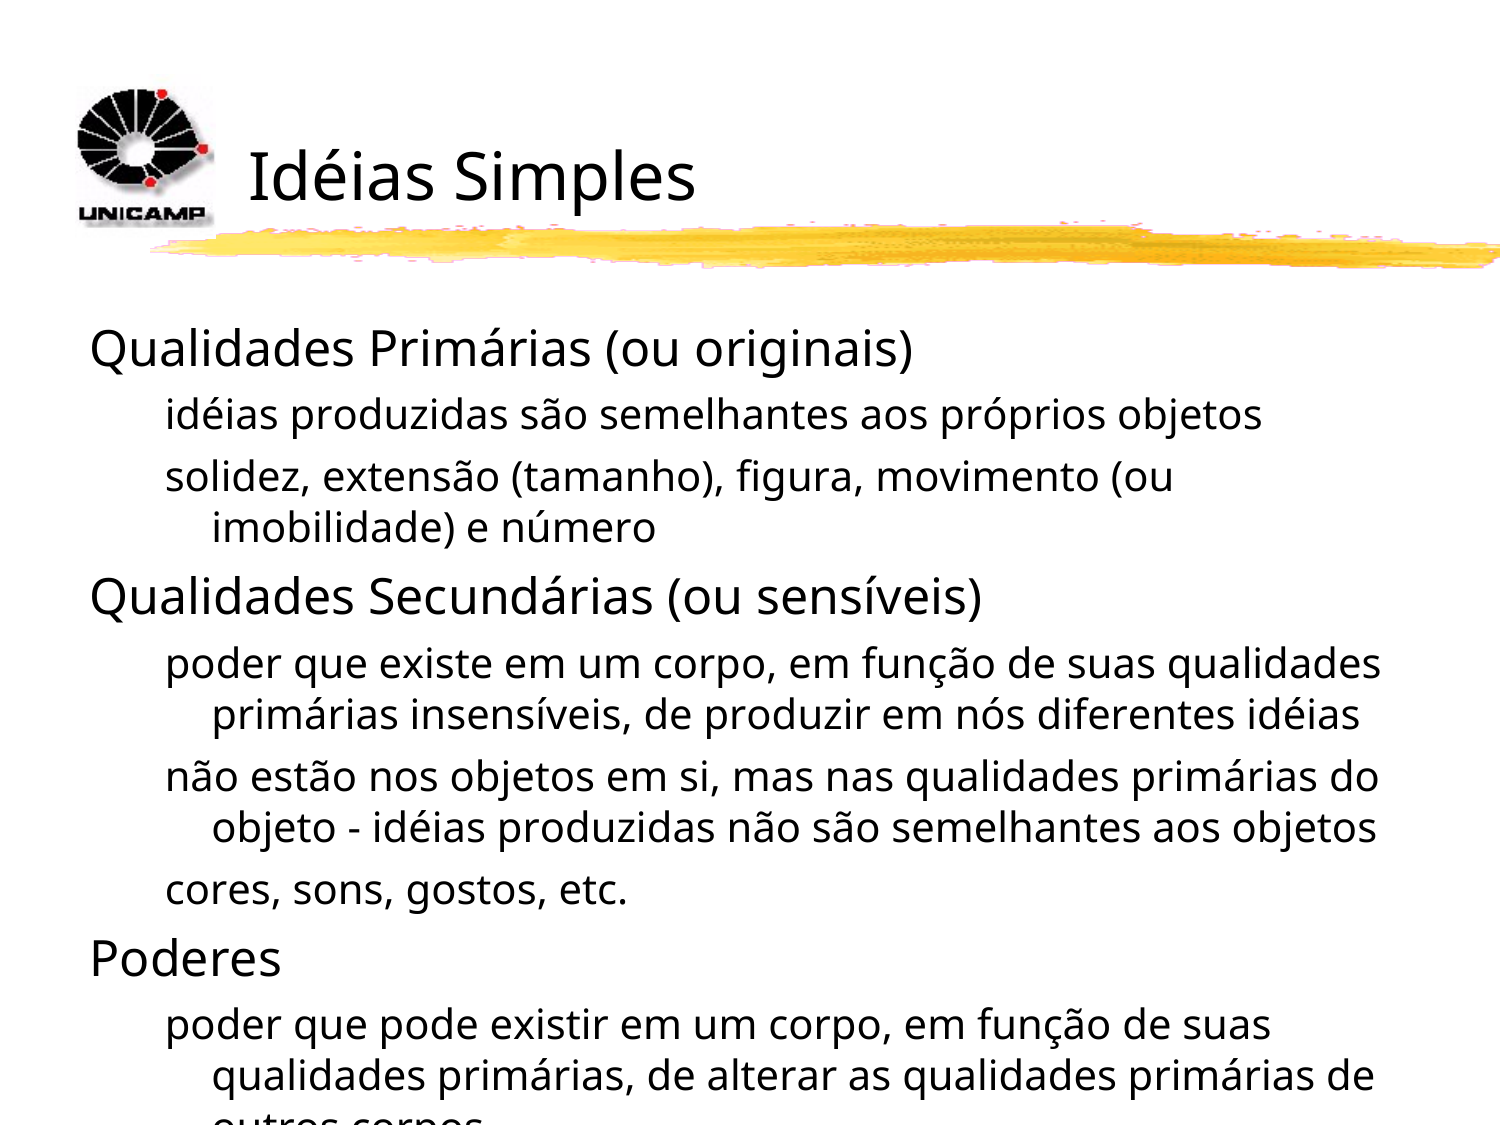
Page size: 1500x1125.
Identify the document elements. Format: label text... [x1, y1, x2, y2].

picture [75, 74, 1500, 279]
list Qualidades Primárias (ou originais) idéias produzidas são semelhantes aos próprios objetos solidez, extensão (tamanho), figura, movimento (ou imobilidade) e número Qualidades Secundárias (ou sensíveis) poder que existe em um corpo, em função de suas qualidades primárias insensíveis, de produzir em nós diferentes idéias não estão nos objetos em si, mas nas qualidades primárias do objeto - idéias produzidas não são semelhantes aos objetos cores, sons, gostos, etc. Poderes poder que pode existir em um corpo, em função de suas qualidades primárias, de alterar as qualidades primárias de outros corpos [74, 309, 1417, 1028]
title Idéias Simples [233, 37, 1434, 225]
